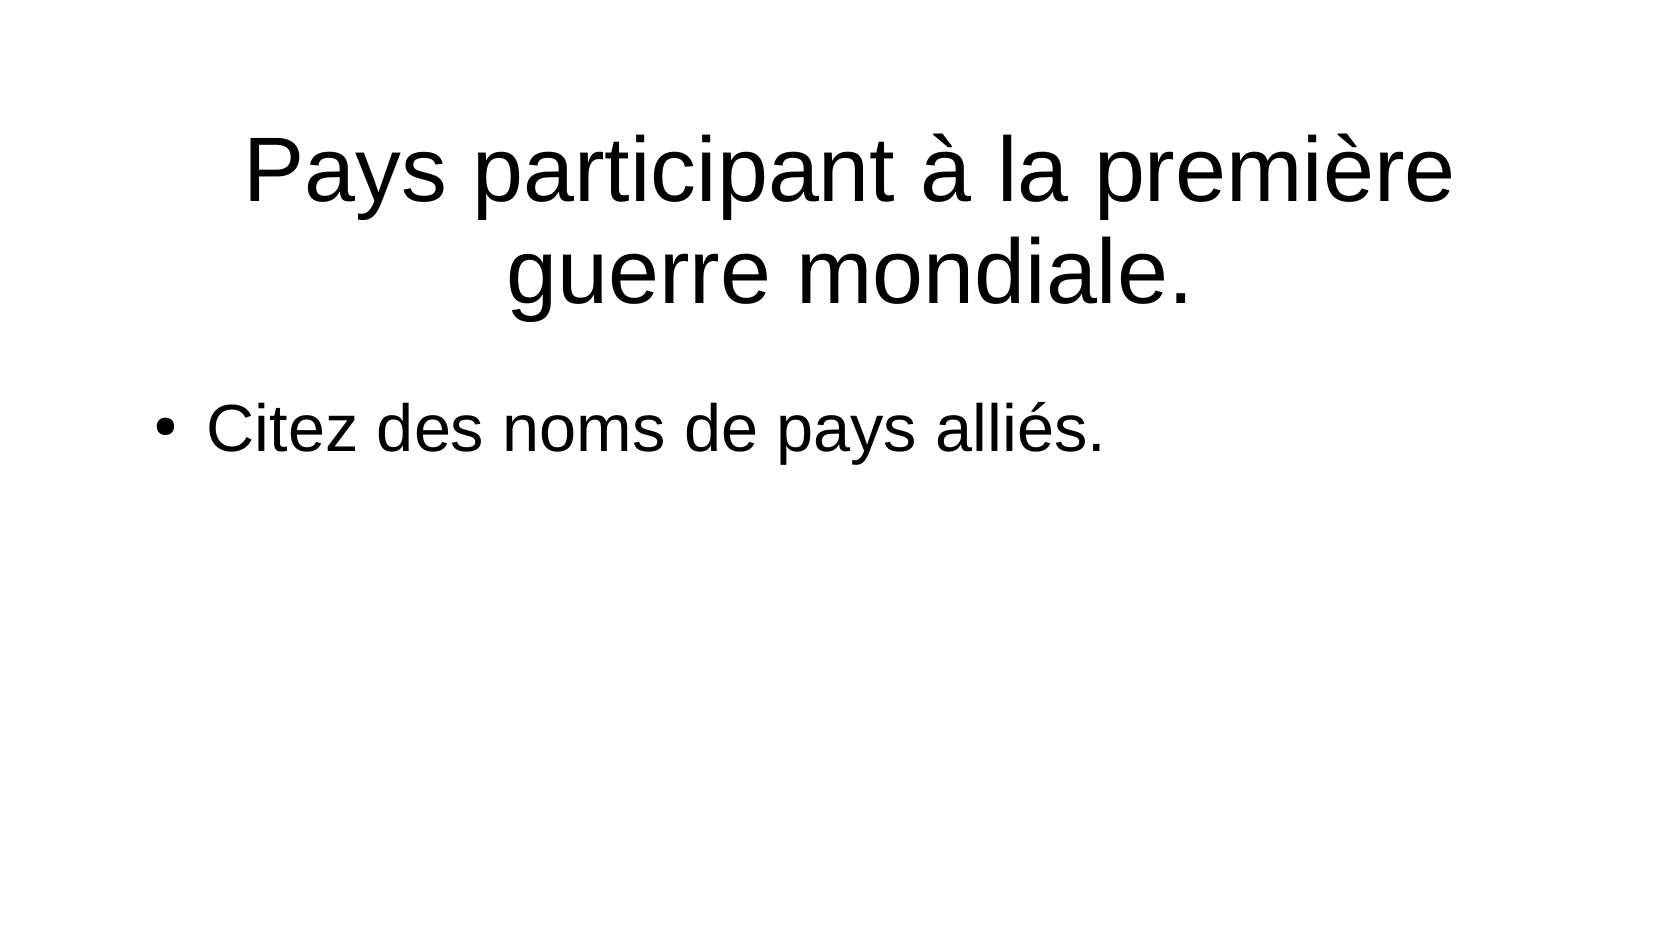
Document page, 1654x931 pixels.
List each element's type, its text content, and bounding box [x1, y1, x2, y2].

list Citez des noms de pays alliés. [135, 390, 1625, 931]
title Pays participant à la première guerre mondiale. [106, 118, 1595, 324]
